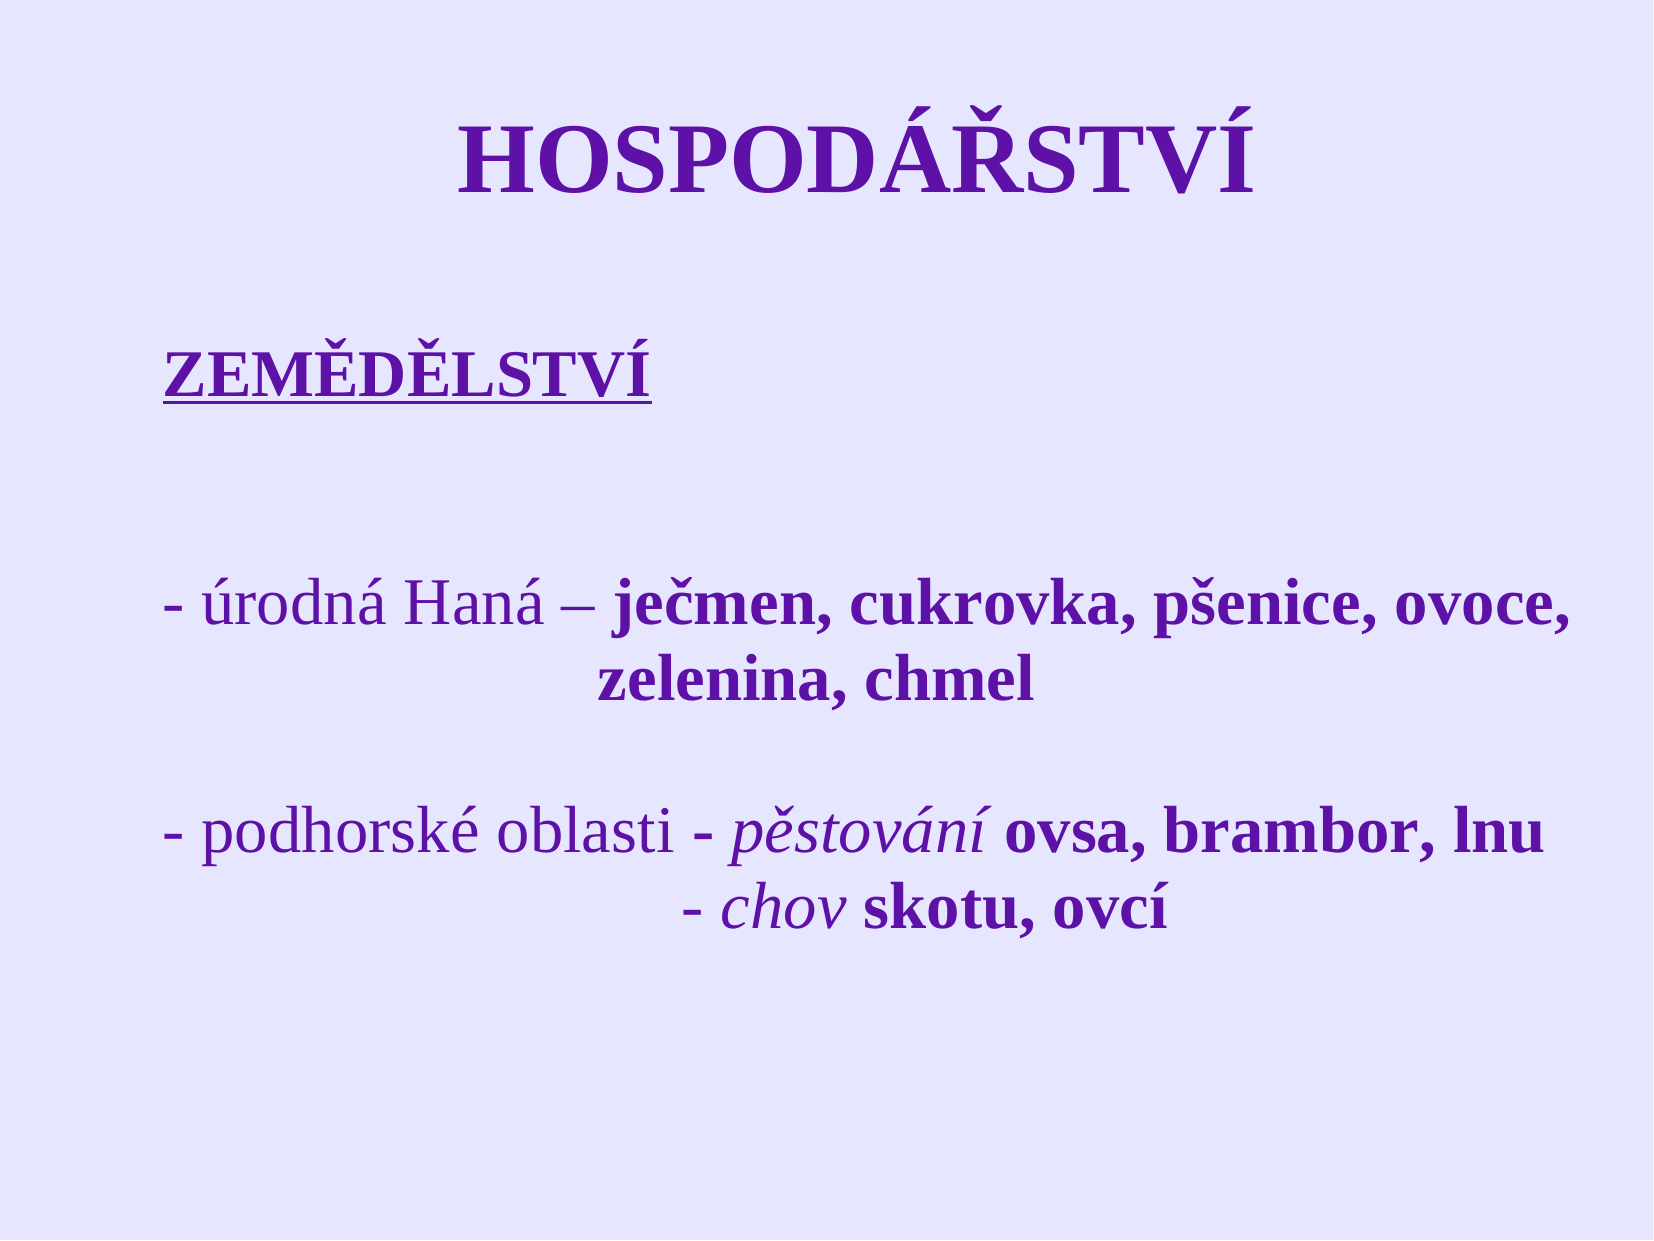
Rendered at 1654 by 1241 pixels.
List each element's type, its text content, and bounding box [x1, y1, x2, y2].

text_box HOSPODÁŘSTVÍ [442, 88, 1654, 324]
text_box ZEMĚDĚLSTVÍ - úrodná Haná – ječmen, cukrovka, pšenice, ovoce, zelenina, chmel - podhorské oblasti - pěstování ovsa, brambor, lnu - chov skotu, ovcí [147, 324, 1654, 709]
